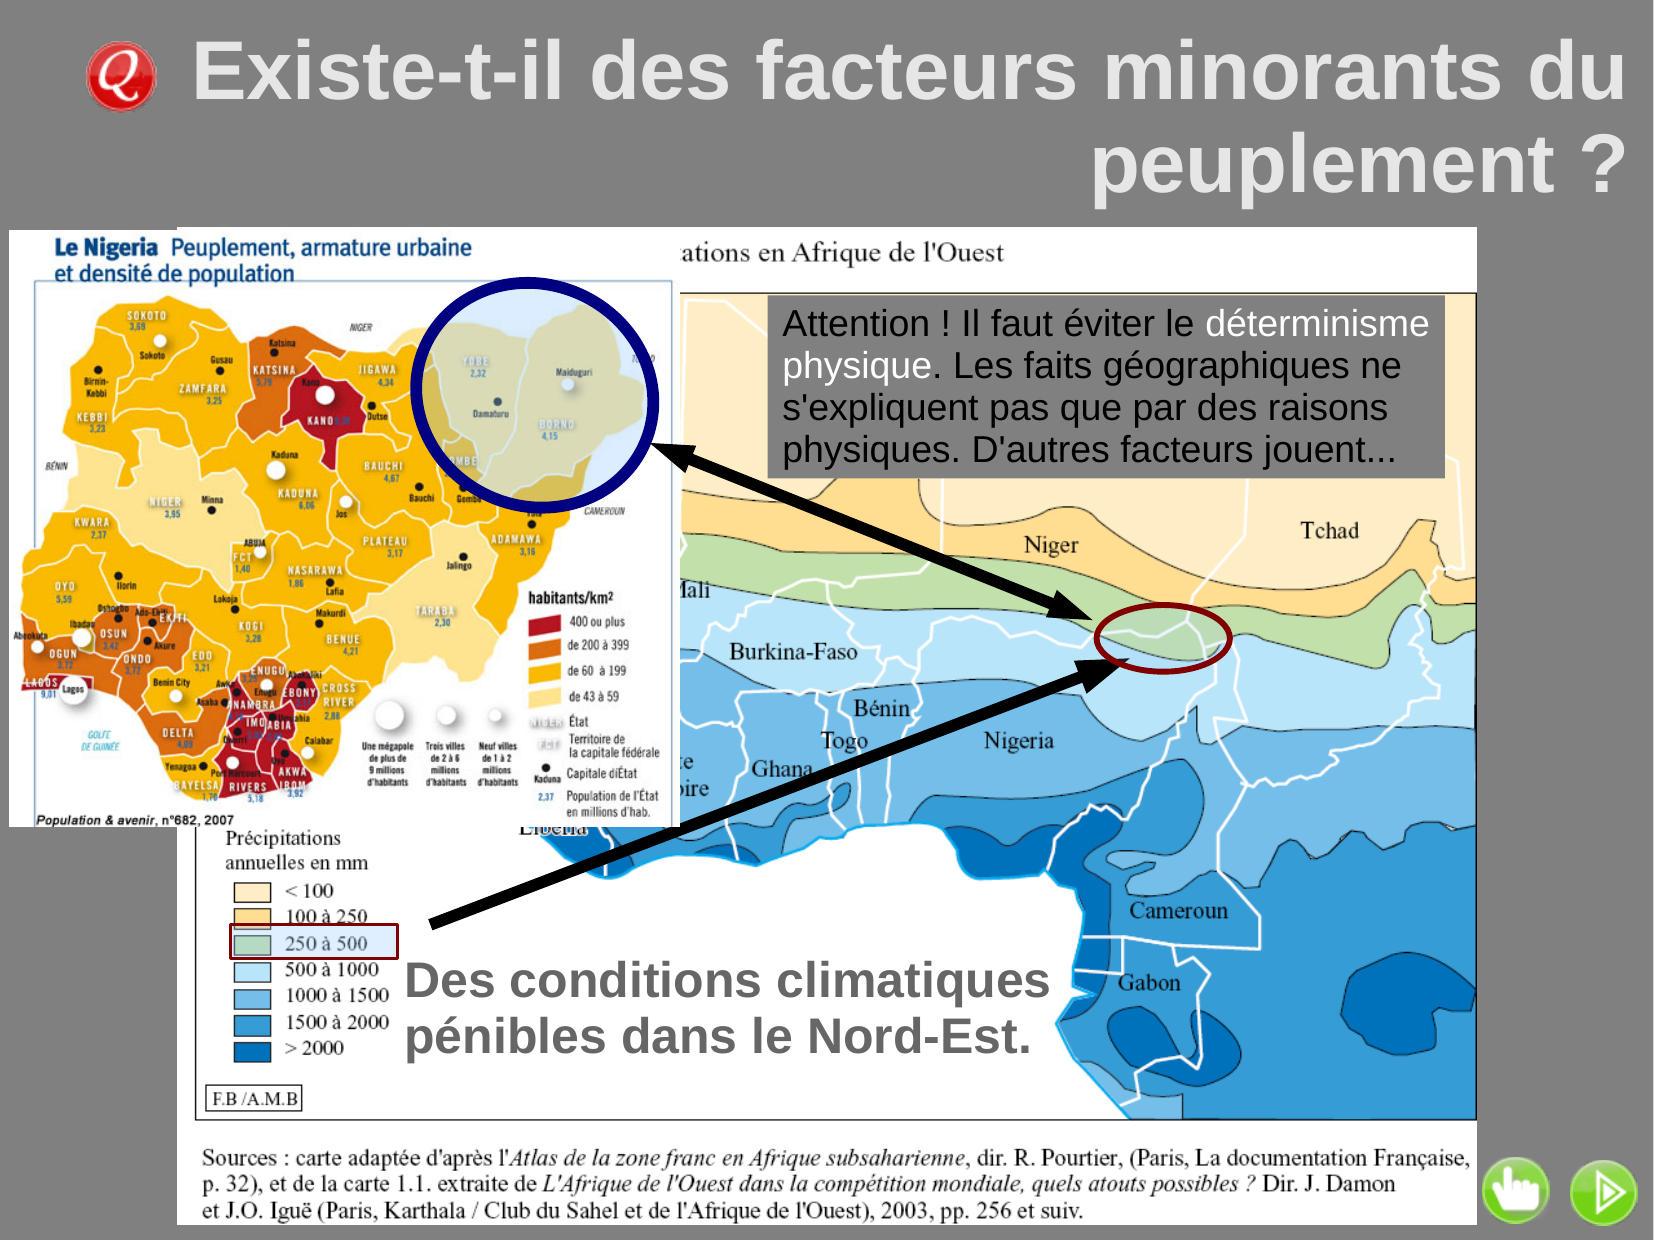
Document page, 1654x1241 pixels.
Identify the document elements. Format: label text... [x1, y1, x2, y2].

picture [9, 227, 1477, 1225]
text_box Attention ! Il faut éviter le déterminisme physique. Les faits géographiques ne s'expliquent pas que par des raisons physiques. D'autres facteurs jouent... [767, 295, 1445, 479]
picture [1482, 1157, 1550, 1224]
picture [86, 41, 157, 113]
picture [1570, 1160, 1638, 1226]
title Existe-t-il des facteurs minorants du peuplement ? [141, 21, 1630, 214]
text_box [230, 924, 398, 959]
text_box [416, 282, 654, 508]
text_box Des conditions climatiques pénibles dans le Nord-Est. [389, 944, 1067, 1074]
text_box [1096, 605, 1230, 672]
